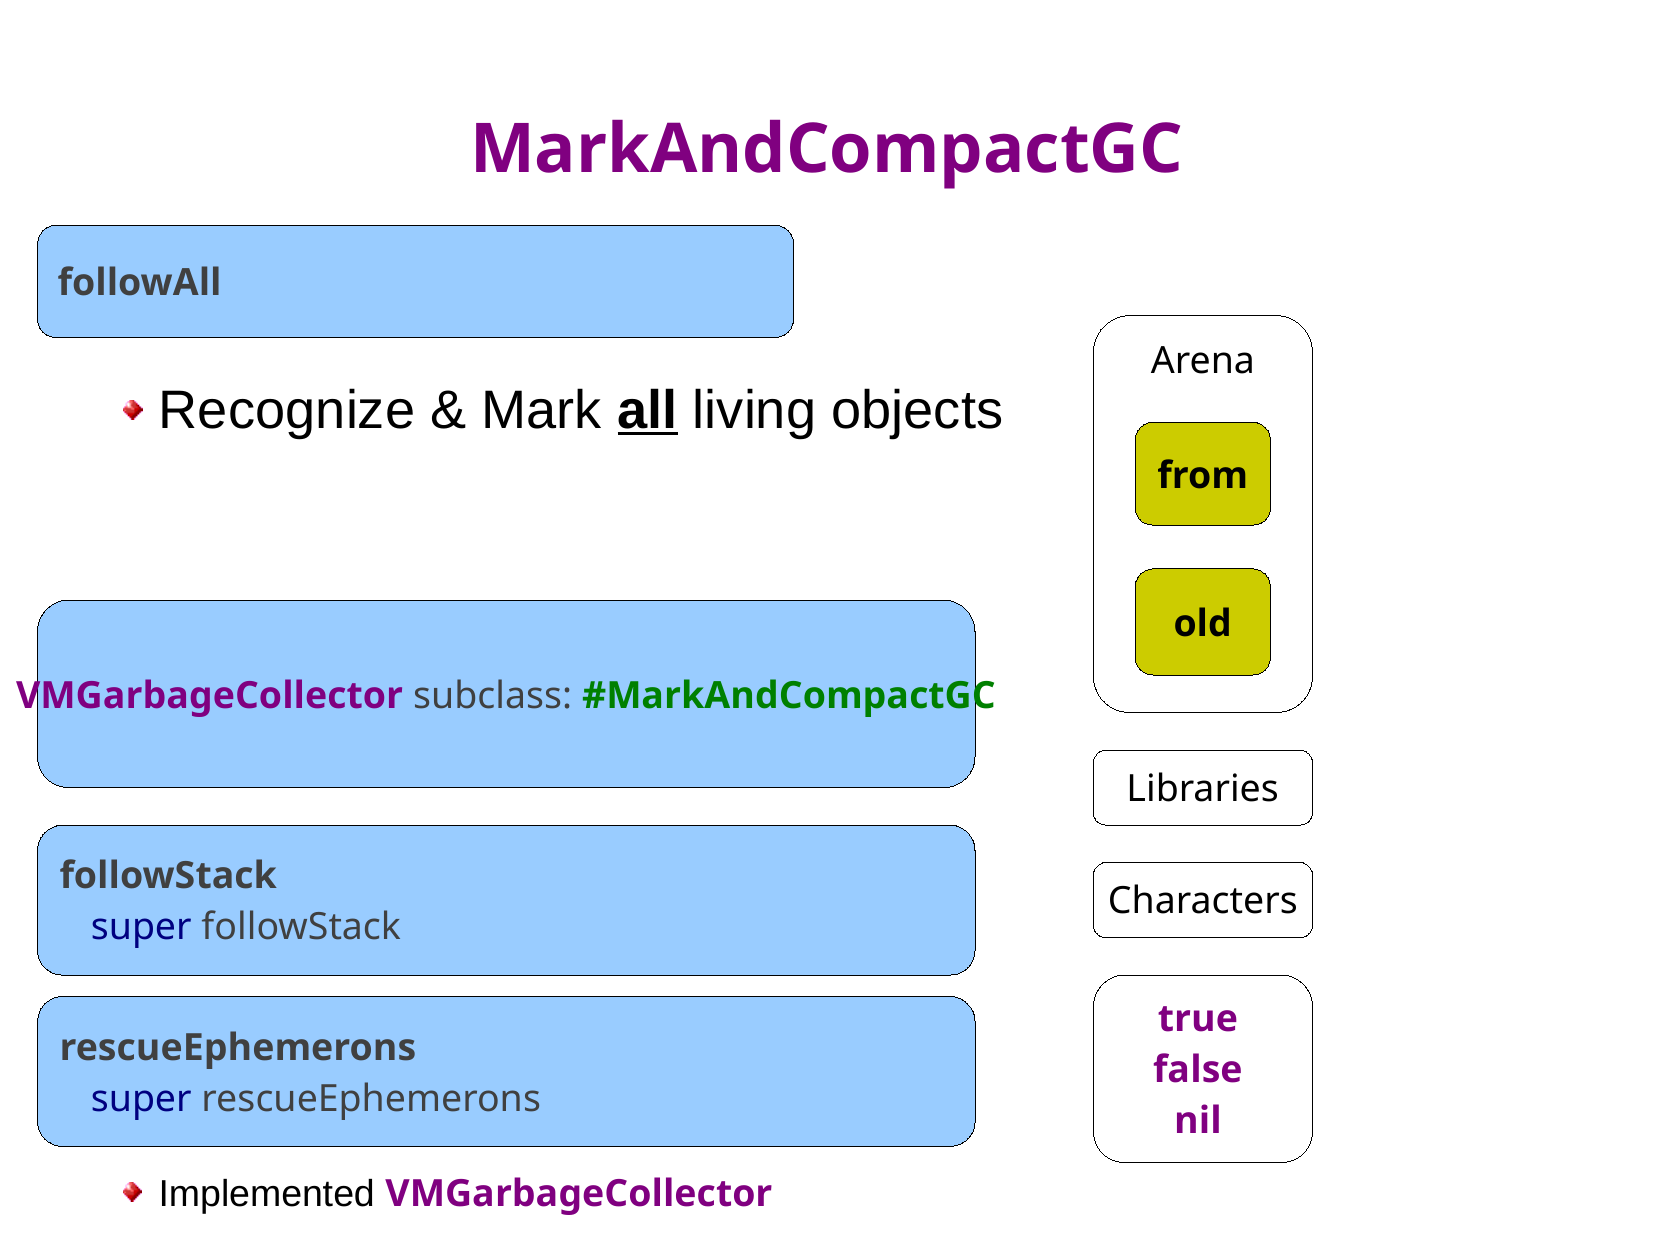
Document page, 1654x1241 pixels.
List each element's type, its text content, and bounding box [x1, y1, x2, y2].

text_box VMGarbageCollector subclass: #MarkAndCompactGC [37, 600, 976, 788]
text_box Arena [1093, 315, 1313, 713]
text_box MarkAndCompactGC [143, 91, 1511, 209]
text_box Recognize & Mark all living objects [37, 372, 1051, 556]
text_box old [1135, 568, 1271, 676]
text_box followAll [37, 225, 794, 338]
text_box Implemented VMGarbageCollector [37, 1158, 938, 1241]
text_box Libraries [1093, 750, 1313, 826]
text_box true false nil [1093, 975, 1313, 1163]
text_box Characters [1093, 862, 1313, 938]
text_box rescueEphemerons super rescueEphemerons [37, 996, 976, 1147]
text_box from [1135, 422, 1271, 526]
text_box followStack super followStack [37, 825, 976, 976]
